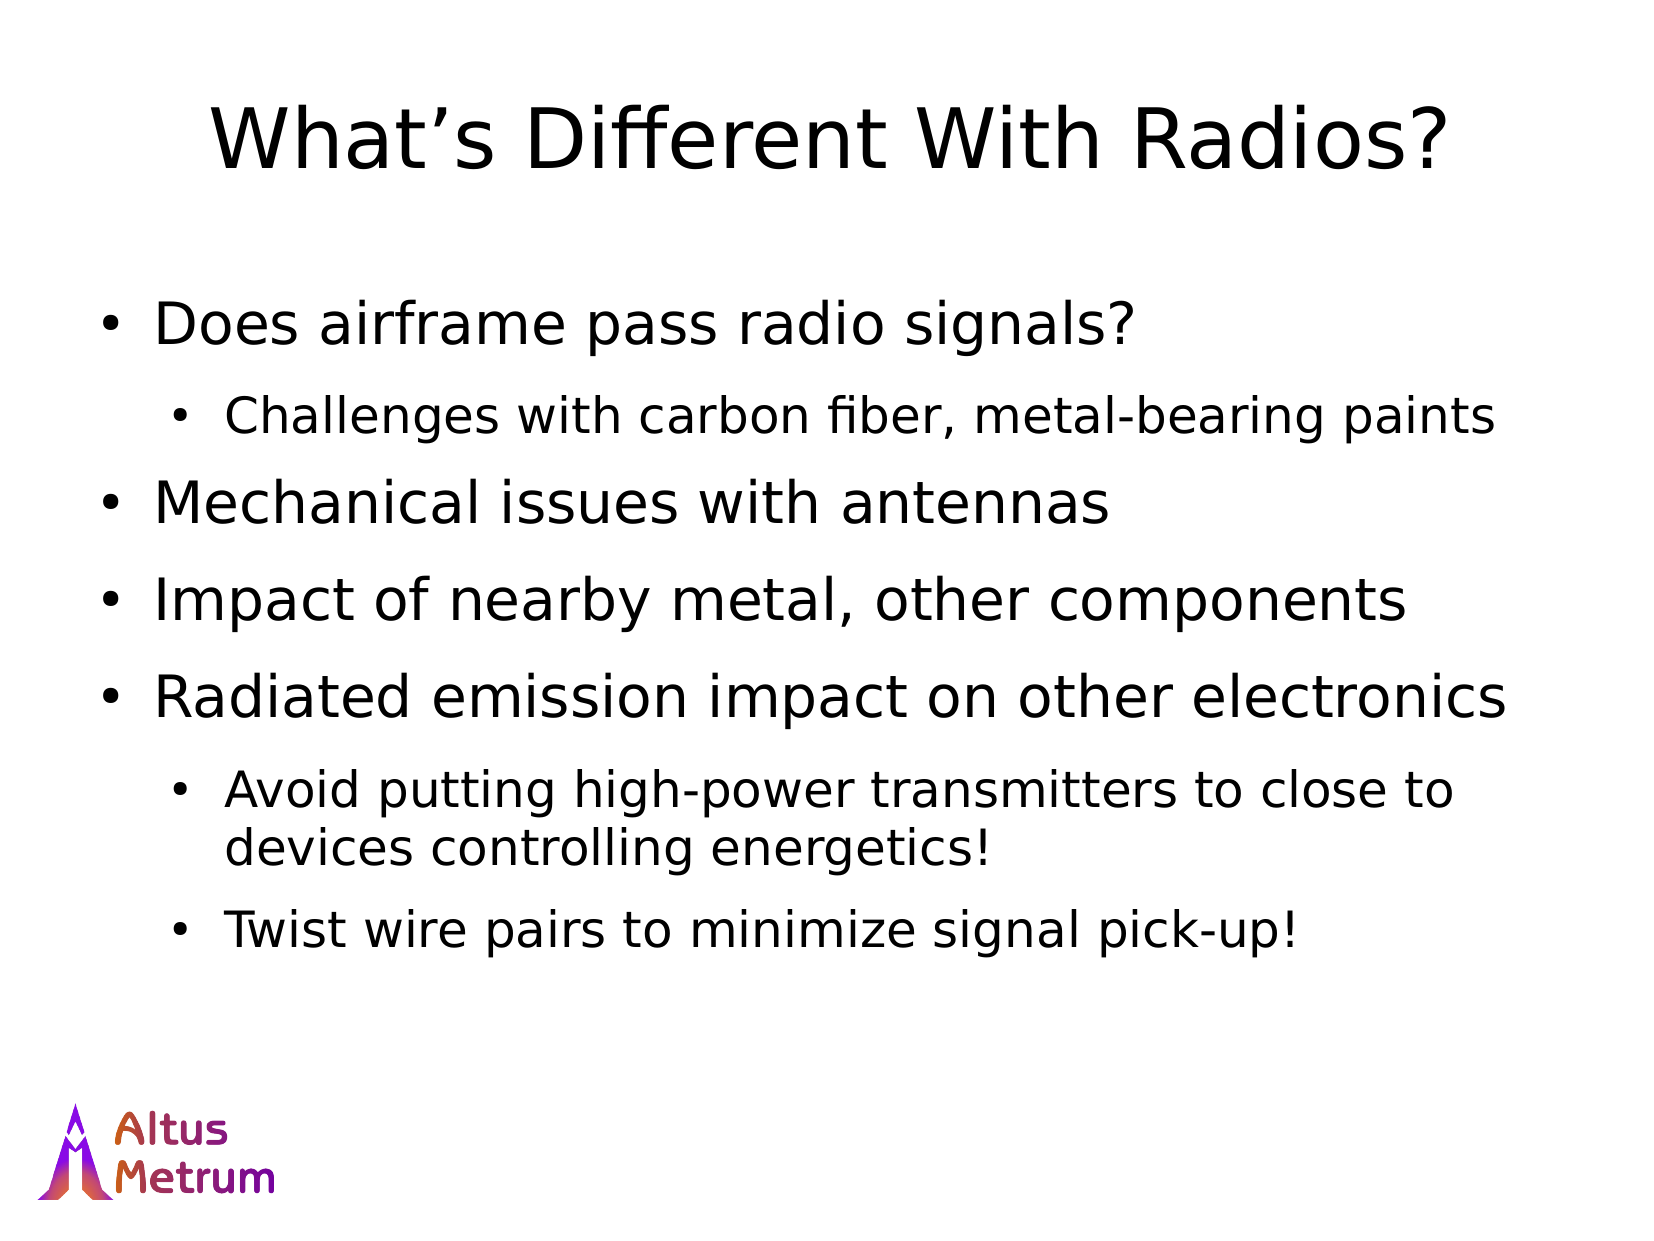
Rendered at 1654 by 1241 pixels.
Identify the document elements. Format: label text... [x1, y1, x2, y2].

title What’s Different With Radios? [86, 55, 1576, 226]
picture [37, 1103, 274, 1200]
list Does airframe pass radio signals? Challenges with carbon fiber, metal-bearing paints Mechanical issues with antennas Impact of nearby metal, other components Radiated emission impact on other electronics Avoid putting high-power transmitters to close to devices controlling energetics! Twist wire pairs to minimize signal pick-up! [82, 290, 1571, 1094]
